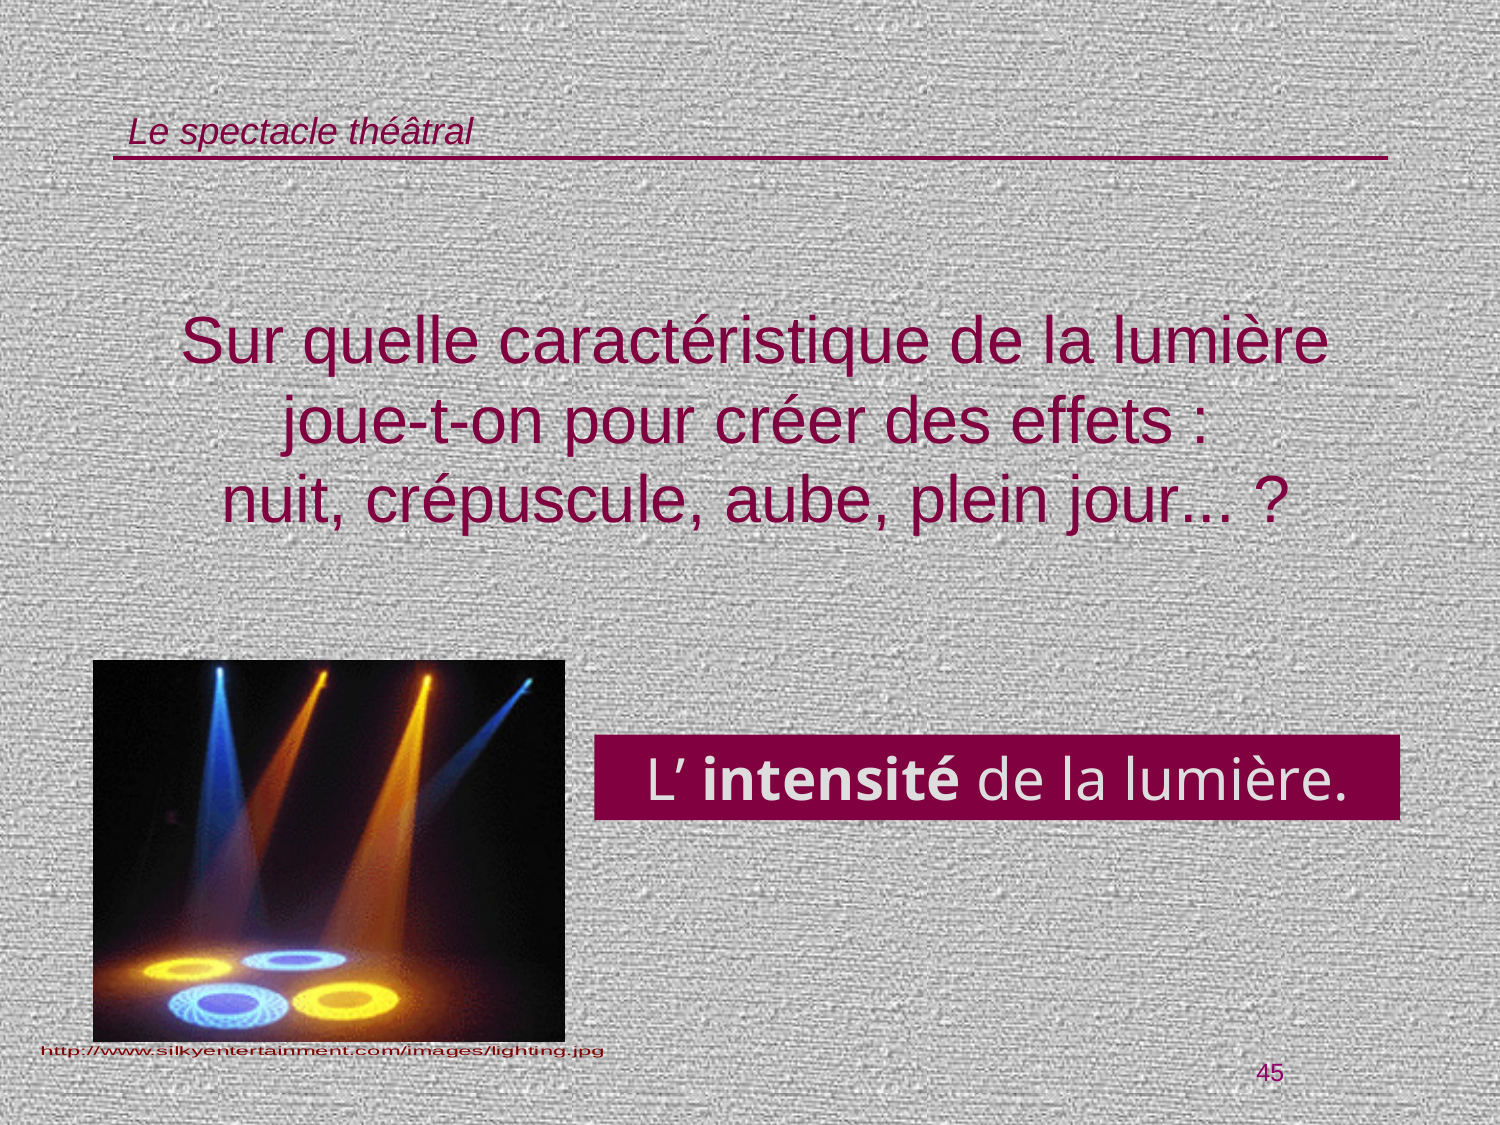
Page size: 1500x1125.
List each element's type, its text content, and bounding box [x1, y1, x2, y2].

picture [0, 0, 1500, 1125]
text_box L’ intensité de la lumière. [594, 734, 1401, 821]
text_box Sur quelle caractéristique de la lumière joue-t-on pour créer des effets : nuit, crépuscule, aube, plein jour... ? [125, 288, 1388, 545]
chart [39, 1044, 715, 1105]
